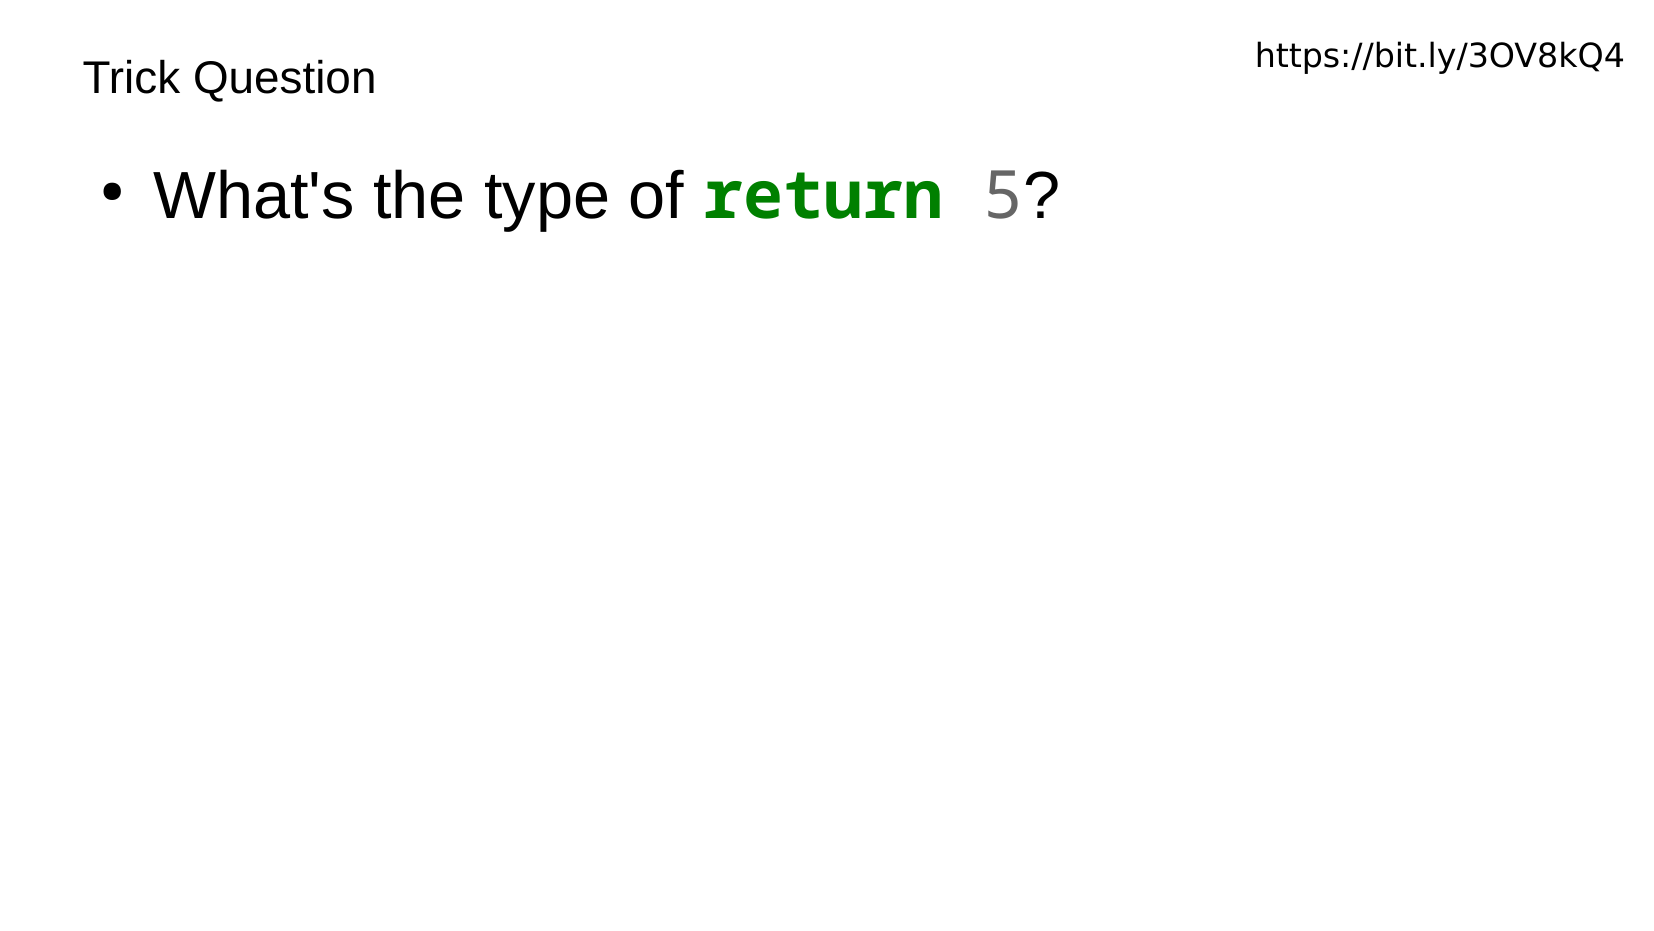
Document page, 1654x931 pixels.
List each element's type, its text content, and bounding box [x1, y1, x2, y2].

title Trick Question [82, 37, 1571, 119]
list What's the type of return 5? [82, 147, 1571, 758]
